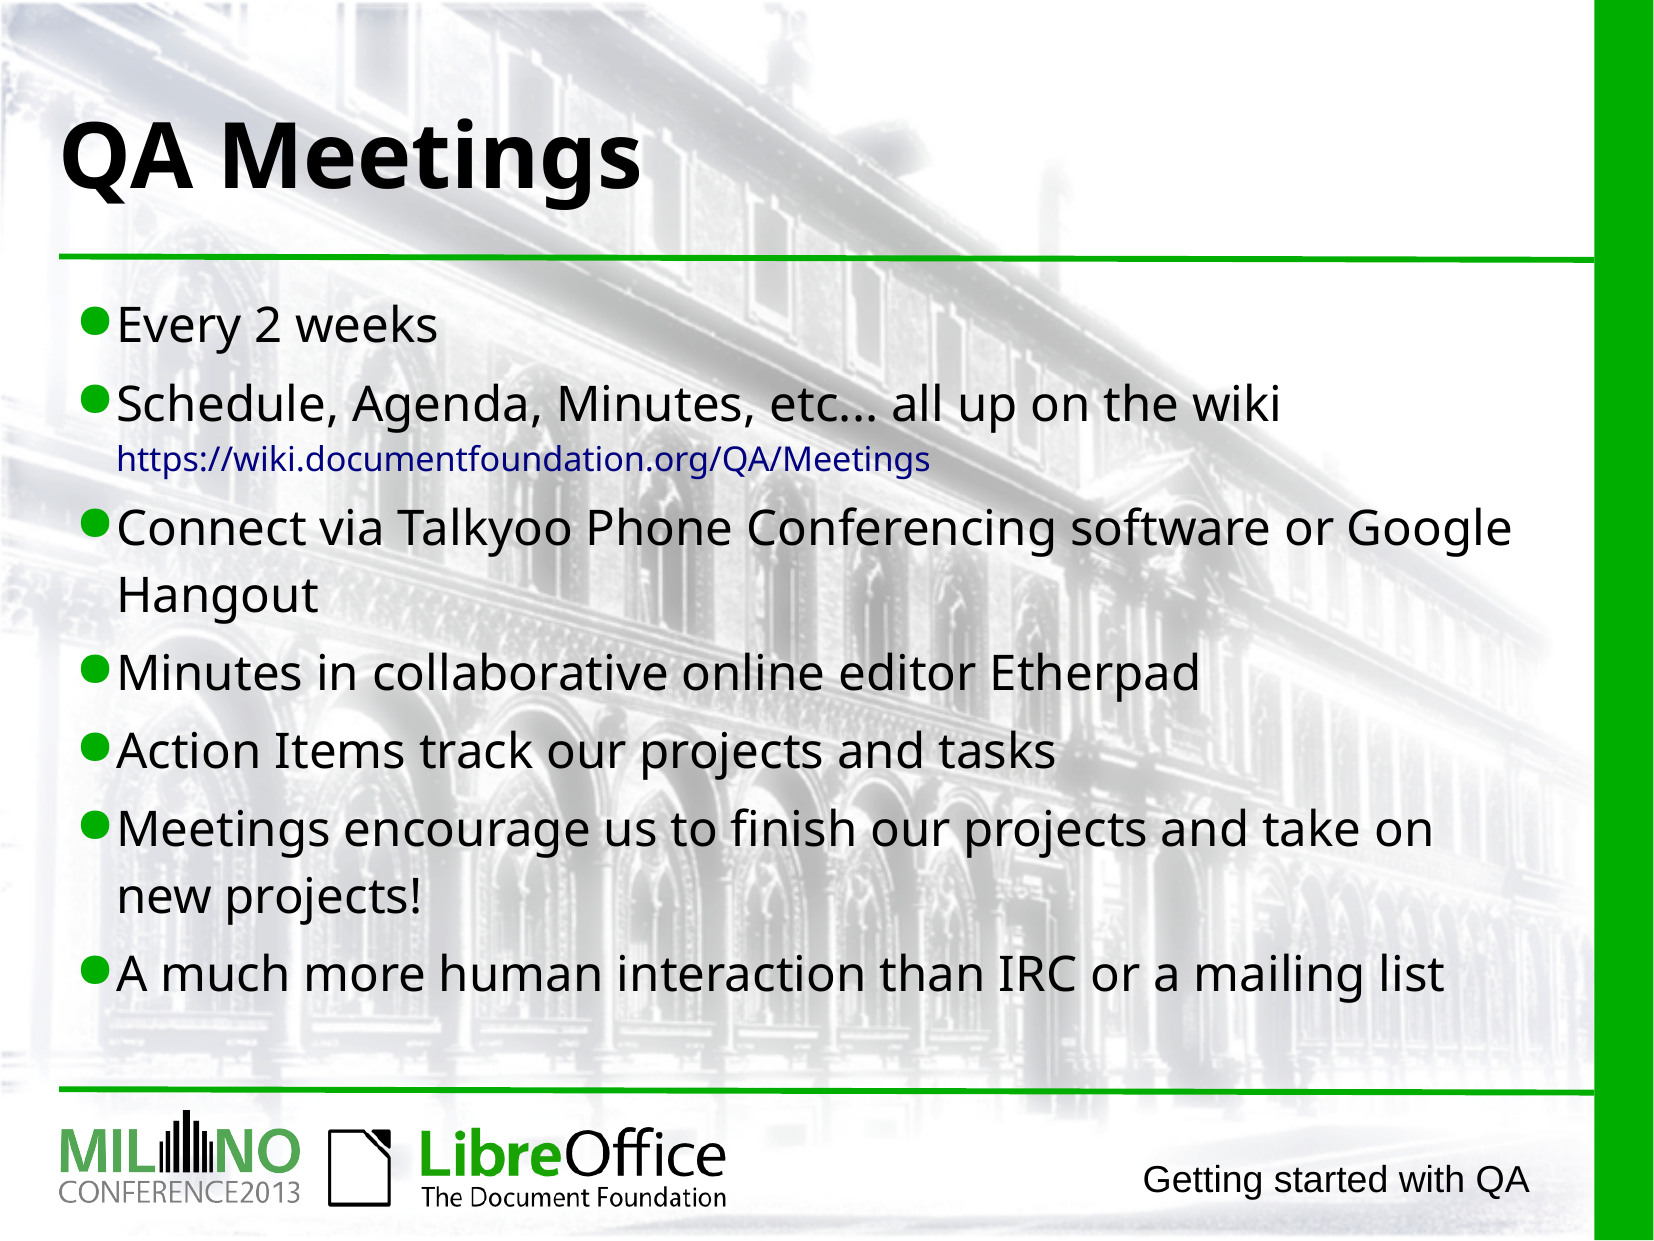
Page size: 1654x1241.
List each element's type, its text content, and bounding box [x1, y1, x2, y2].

picture [0, 1, 1594, 1241]
title QA Meetings [59, 49, 1548, 257]
list Every 2 weeks Schedule, Agenda, Minutes, etc... all up on the wiki https://wiki.documentfoundation.org/QA/Meetings Connect via Talkyoo Phone Conferencing software or Google Hangout Minutes in collaborative online editor Etherpad Action Items track our projects and tasks Meetings encourage us to finish our projects and take on new projects! A much more human interaction than IRC or a mailing list [35, 290, 1524, 1010]
